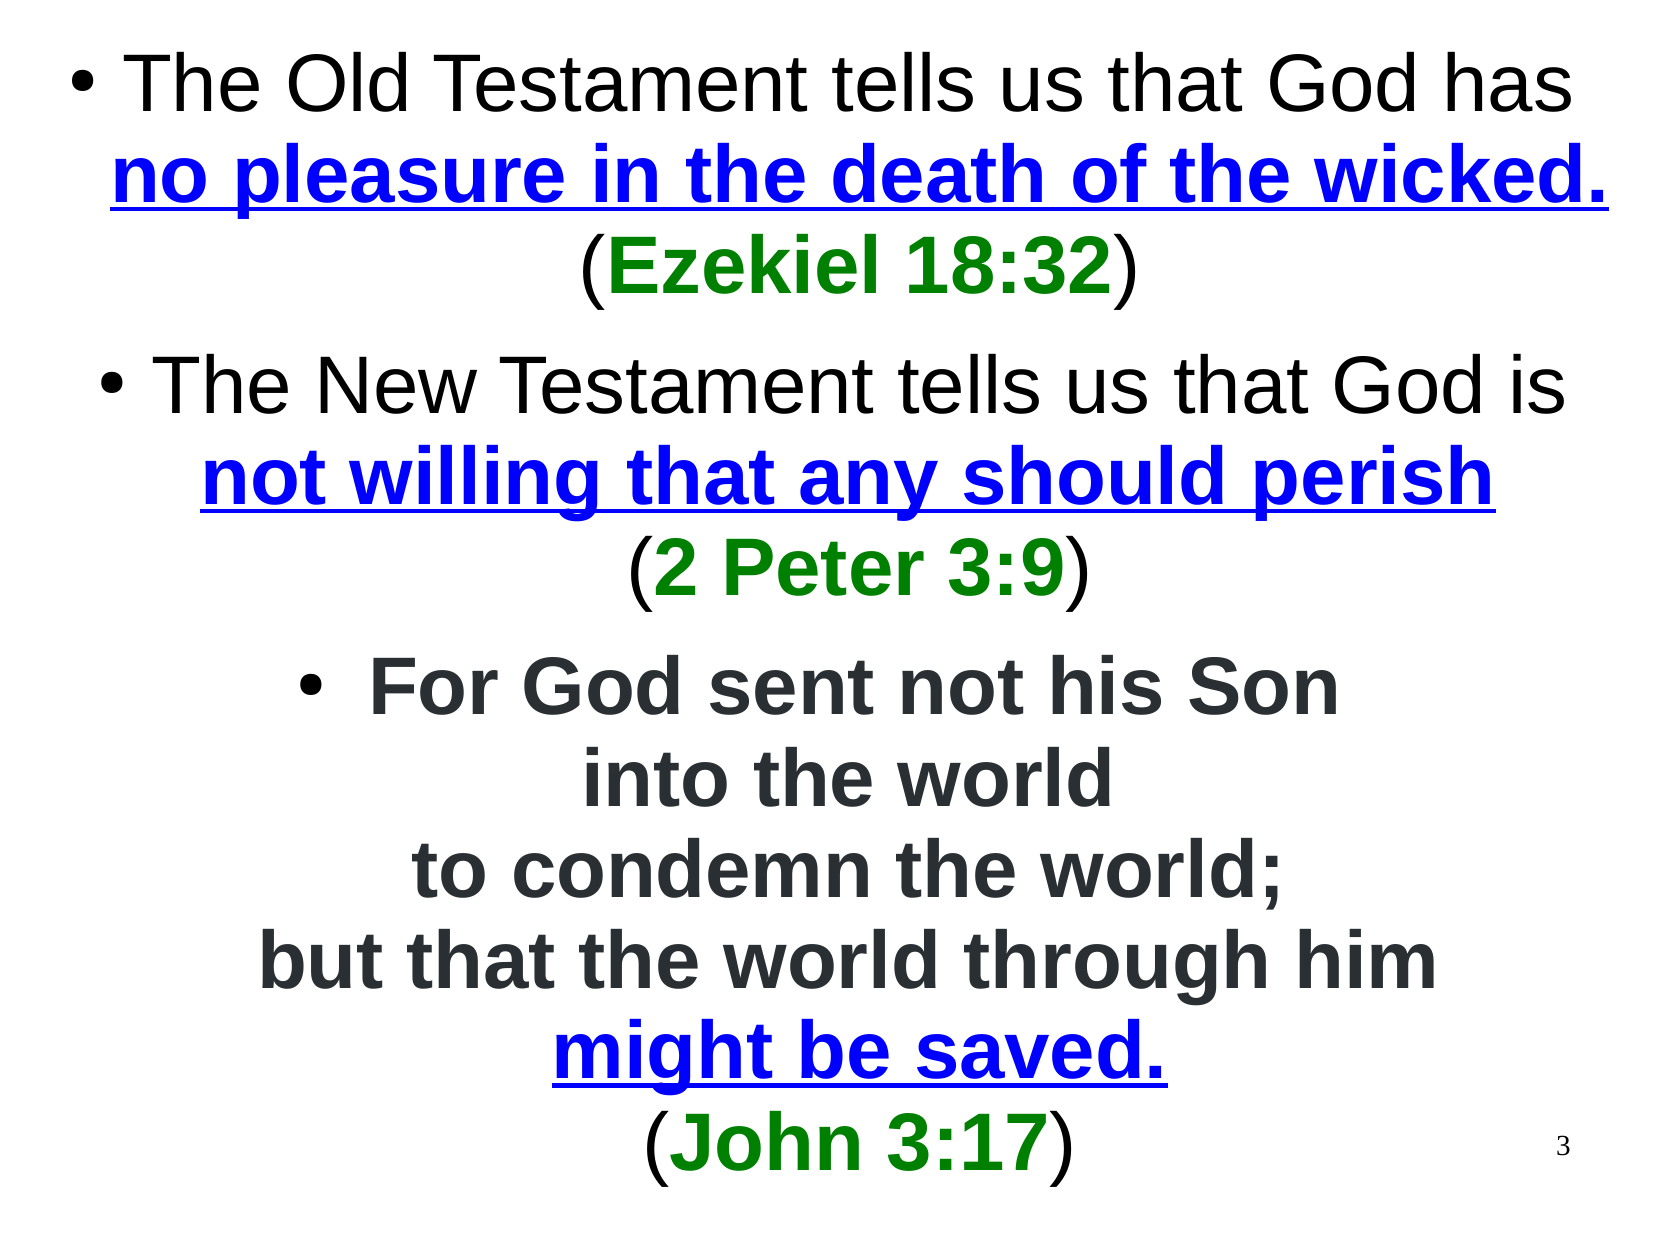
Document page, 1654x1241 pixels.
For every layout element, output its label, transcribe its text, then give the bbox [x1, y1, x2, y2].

list The Old Testament tells us that God has no pleasure in the death of the wicked. (Ezekiel 18:32) The New Testament tells us that God is not willing that any should perish (2 Peter 3:9) For God sent not his Son into the world to condemn the world; but that the world through him might be saved. (John 3:17) [37, 37, 1613, 1238]
